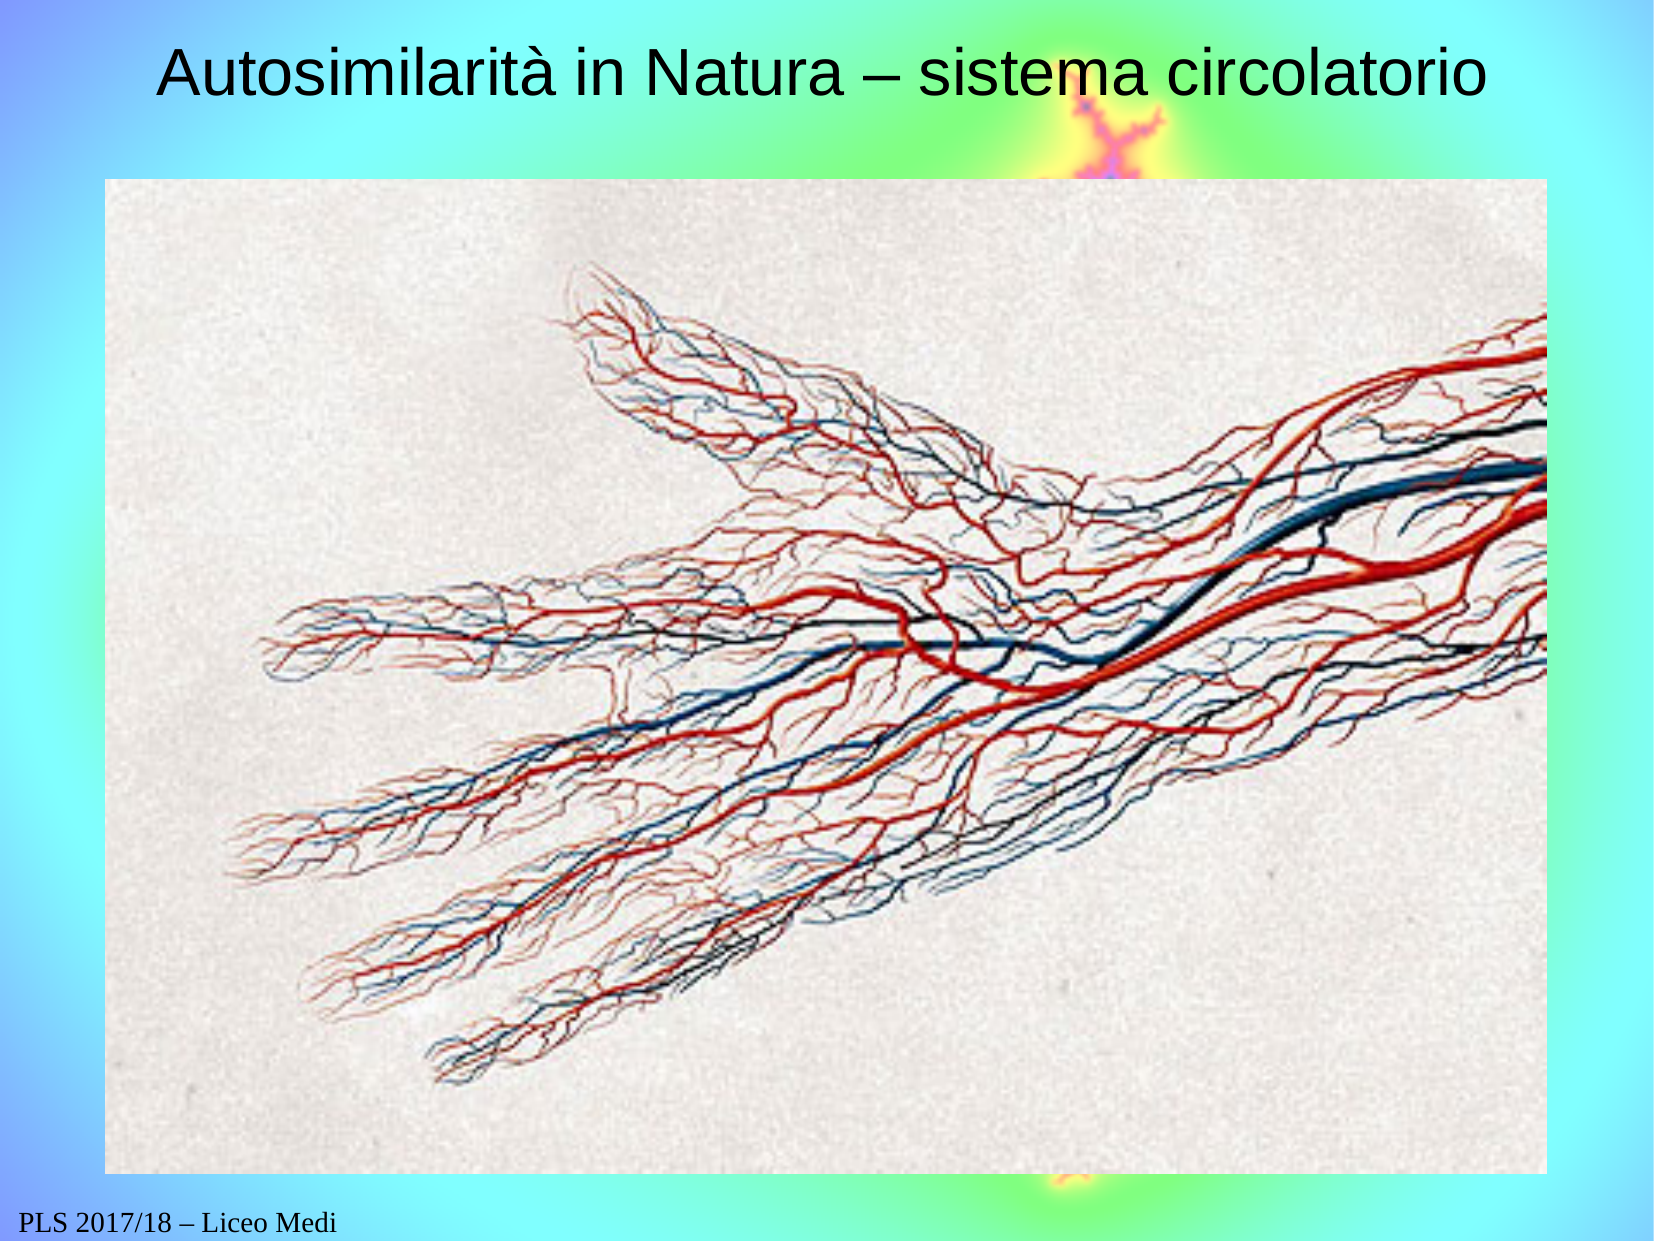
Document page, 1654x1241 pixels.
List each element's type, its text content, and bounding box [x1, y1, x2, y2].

title Autosimilarità in Natura – sistema circolatorio [20, 0, 1626, 147]
picture [0, 0, 1654, 1241]
